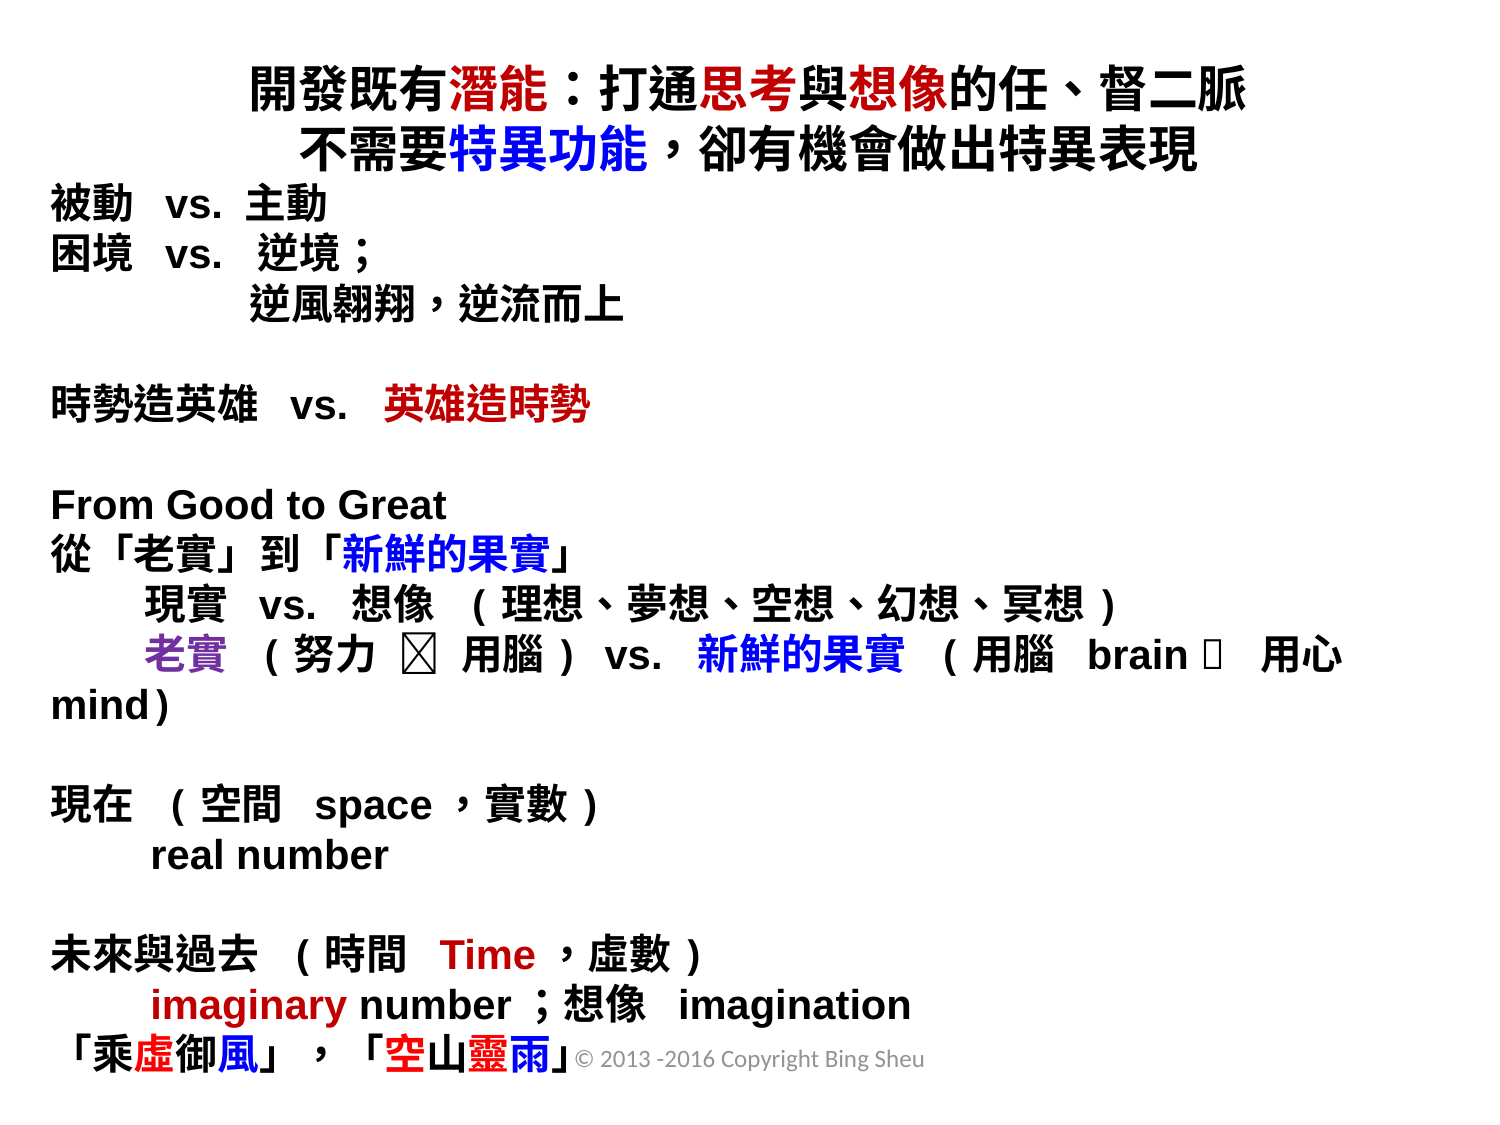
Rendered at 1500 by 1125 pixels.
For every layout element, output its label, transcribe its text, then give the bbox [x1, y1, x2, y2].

text_box 開發既有潛能：打通思考與想像的任、督二脈 不需要特異功能，卻有機會做出特異表現 被動 vs. 主動 困境 vs. 逆境； 逆風翱翔，逆流而上 時勢造英雄 vs. 英雄造時勢 From Good to Great 從「老實」到「新鮮的果實」 現實 vs. 想像 (理想、夢想、空想、幻想、冥想) 老實 (努力  用腦) vs. 新鮮的果實 (用腦 brain  用心 mind) 現在 (空間 space，實數) real number 未來與過去 (時間 Time，虛數) imaginary number；想像 imagination 「乘虛御風」，「空山靈雨」 [35, 49, 1461, 1086]
footer © 2013 -2016 Copyright Bing Sheu [512, 1027, 988, 1088]
